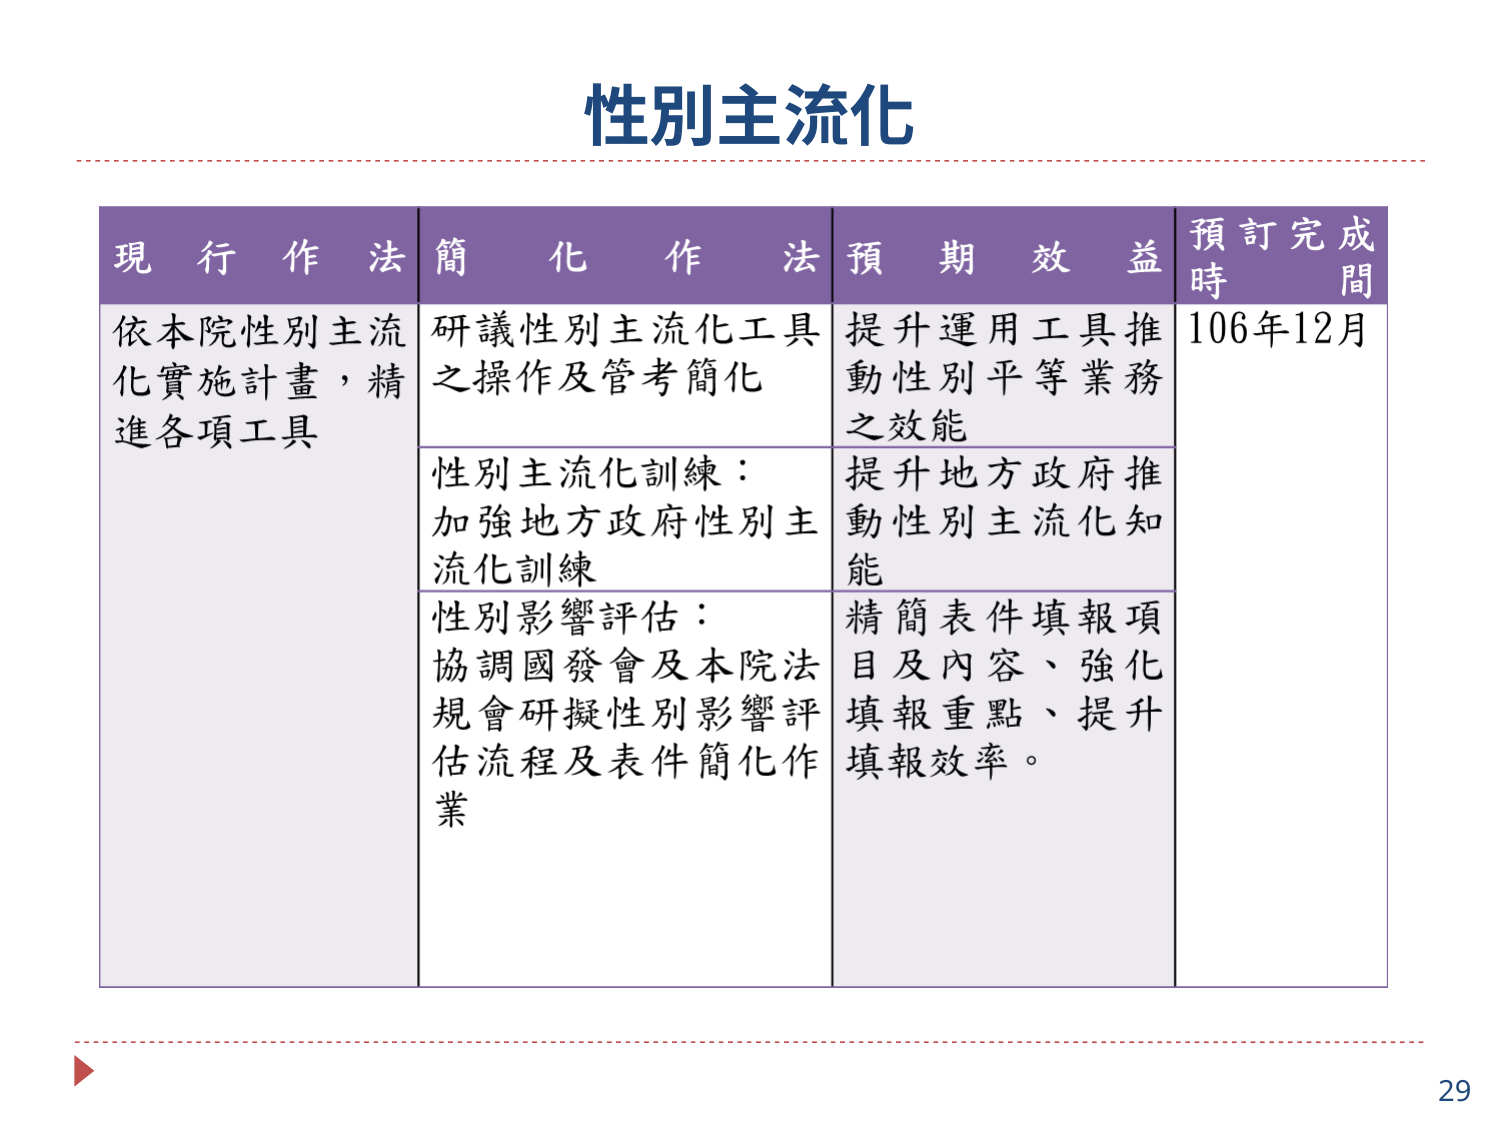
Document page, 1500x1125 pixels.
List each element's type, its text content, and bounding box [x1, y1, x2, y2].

text_box 29 [1423, 1065, 1500, 1125]
title 性別主流化 [75, 24, 1426, 161]
picture [99, 193, 1388, 988]
